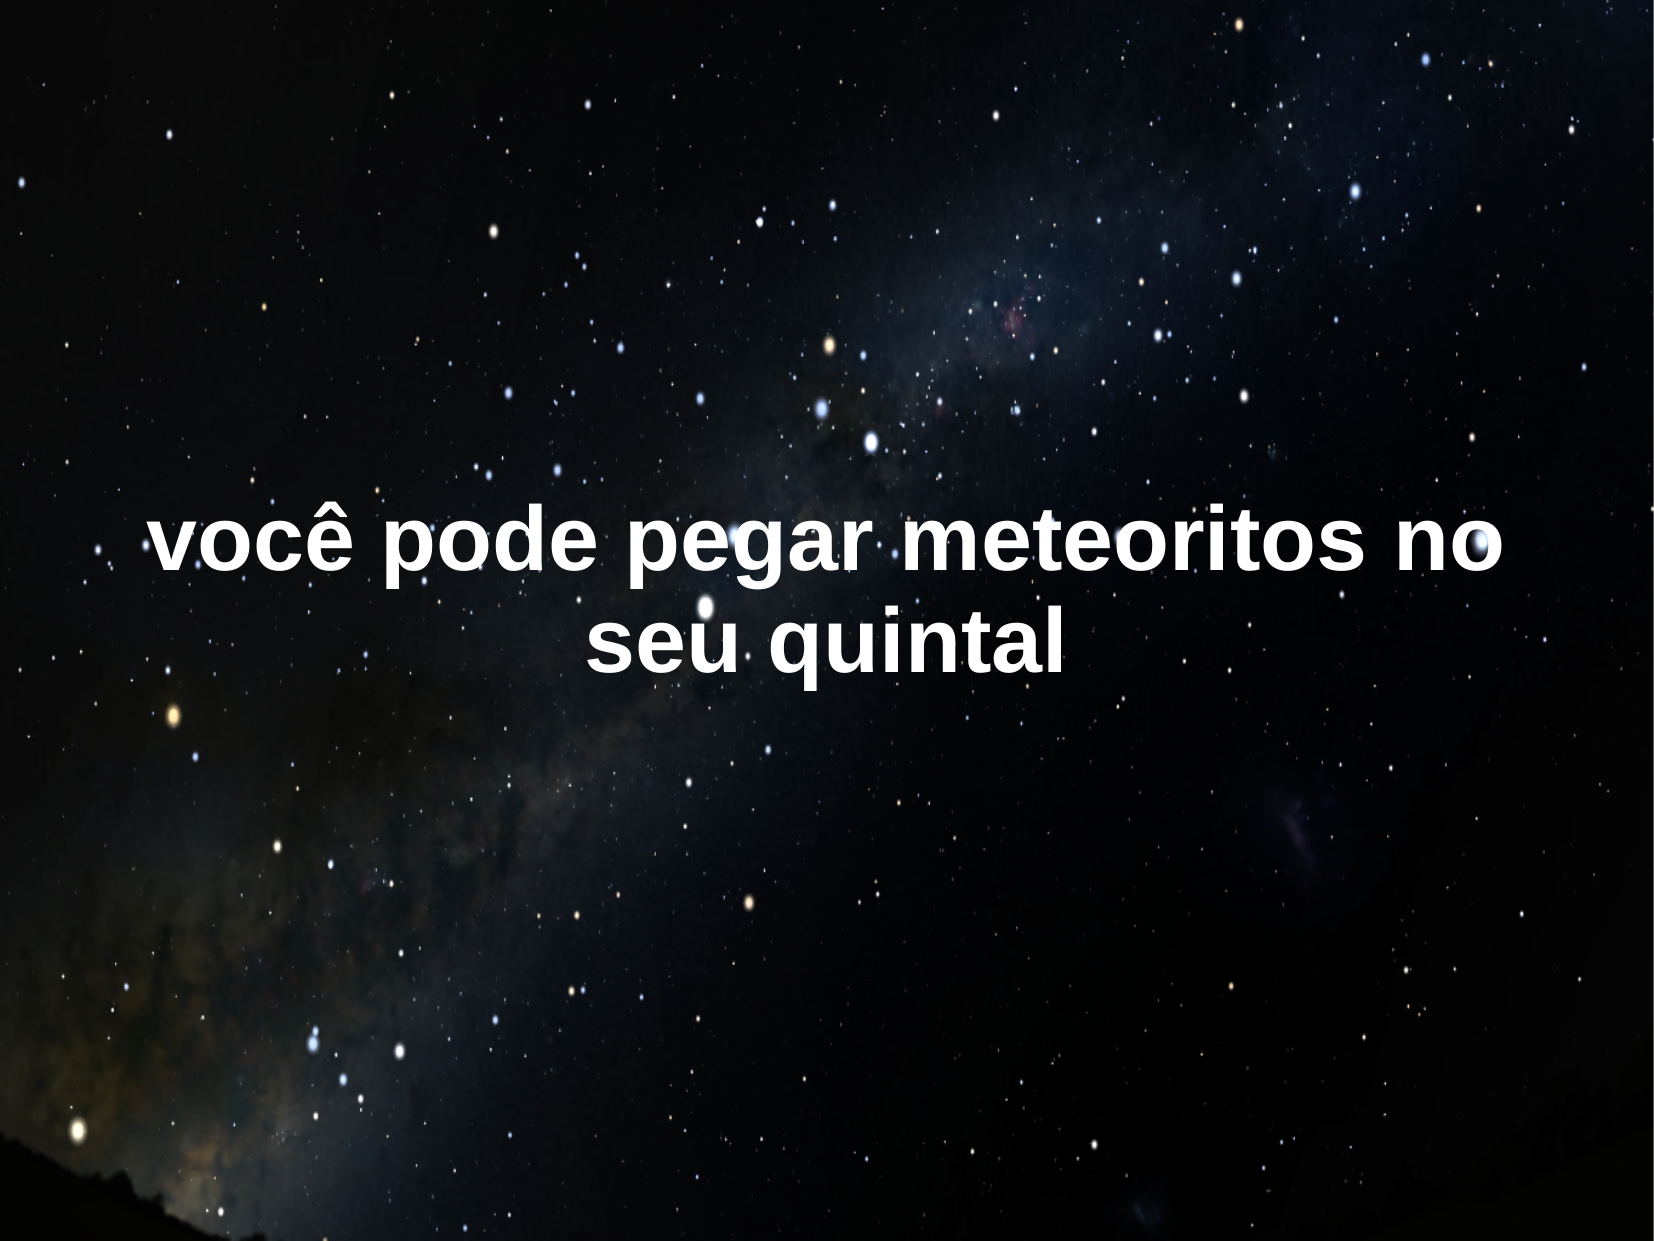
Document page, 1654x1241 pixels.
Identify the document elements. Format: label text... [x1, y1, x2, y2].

title você pode pegar meteoritos no seu quintal [82, 486, 1571, 694]
picture [0, 0, 1654, 1241]
